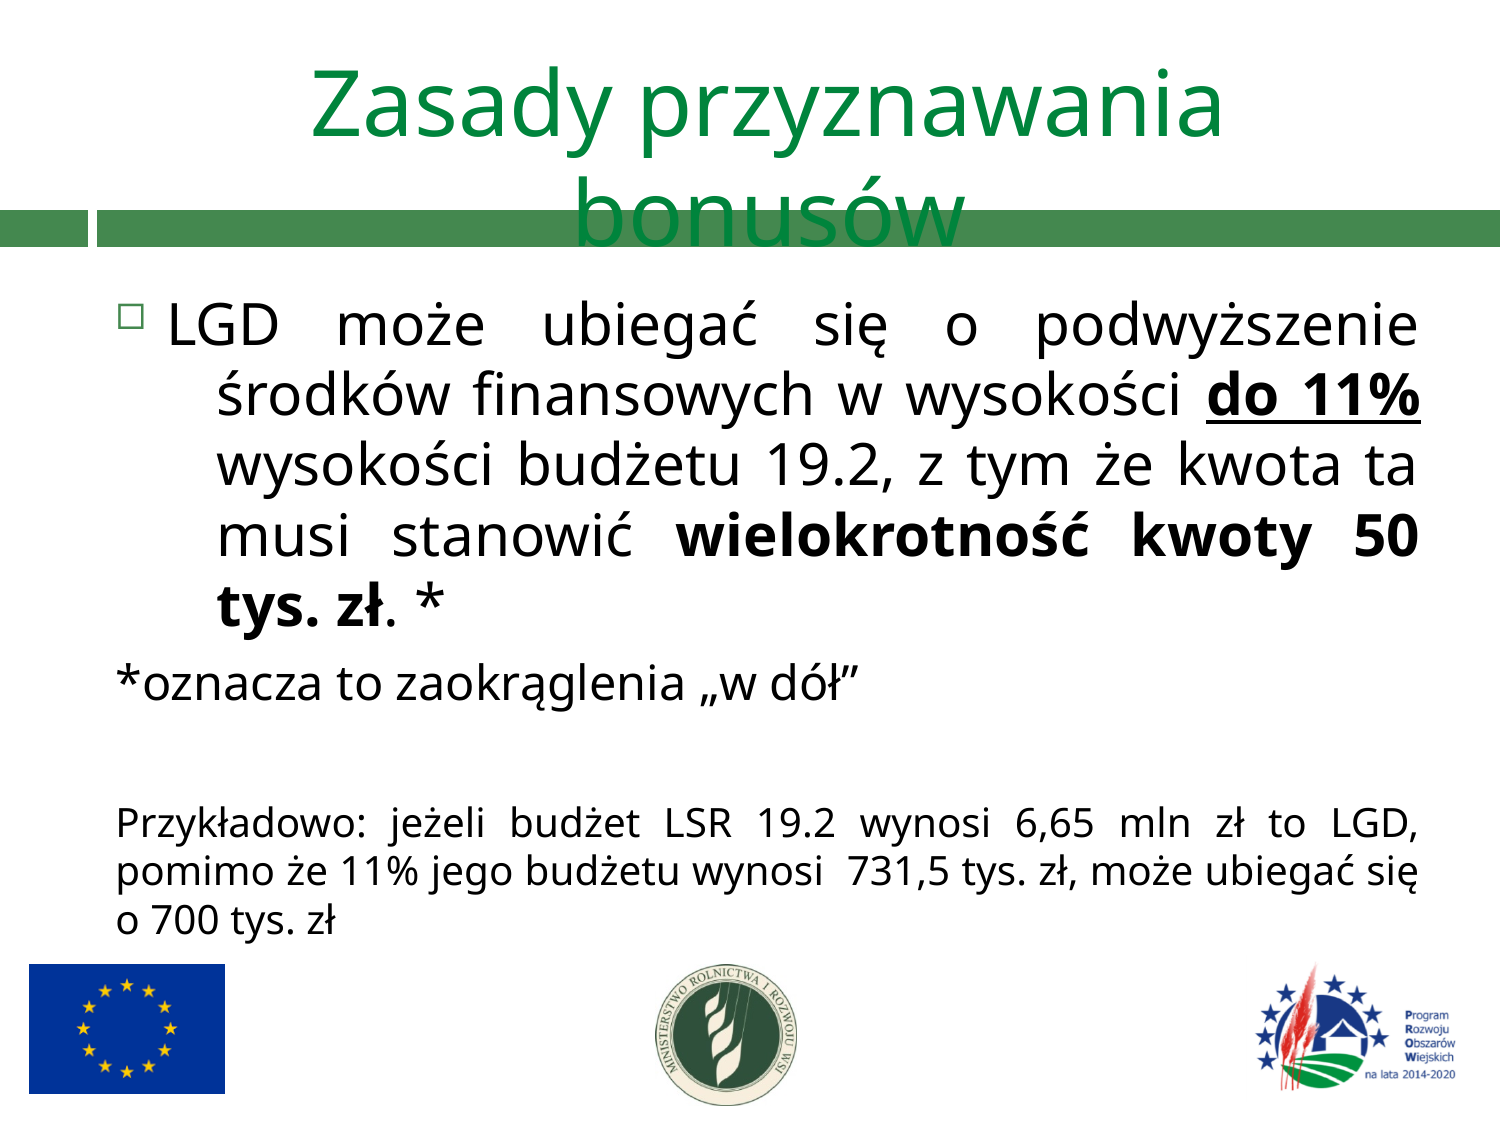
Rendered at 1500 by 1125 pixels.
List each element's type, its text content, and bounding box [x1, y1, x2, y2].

title Zasady przyznawania bonusów [100, 37, 1438, 201]
list LGD może ubiegać się o podwyższenie środków finansowych w wysokości do 11% wysokości budżetu 19.2, z tym że kwota ta musi stanowić wielokrotność kwoty 50 tys. zł. * *oznacza to zaokrąglenia „w dół” Przykładowo: jeżeli budżet LSR 19.2 wynosi 6,65 mln zł to LGD, pomimo że 11% jego budżetu wynosi 731,5 tys. zł, może ubiegać się o 700 tys. zł [100, 278, 1438, 956]
